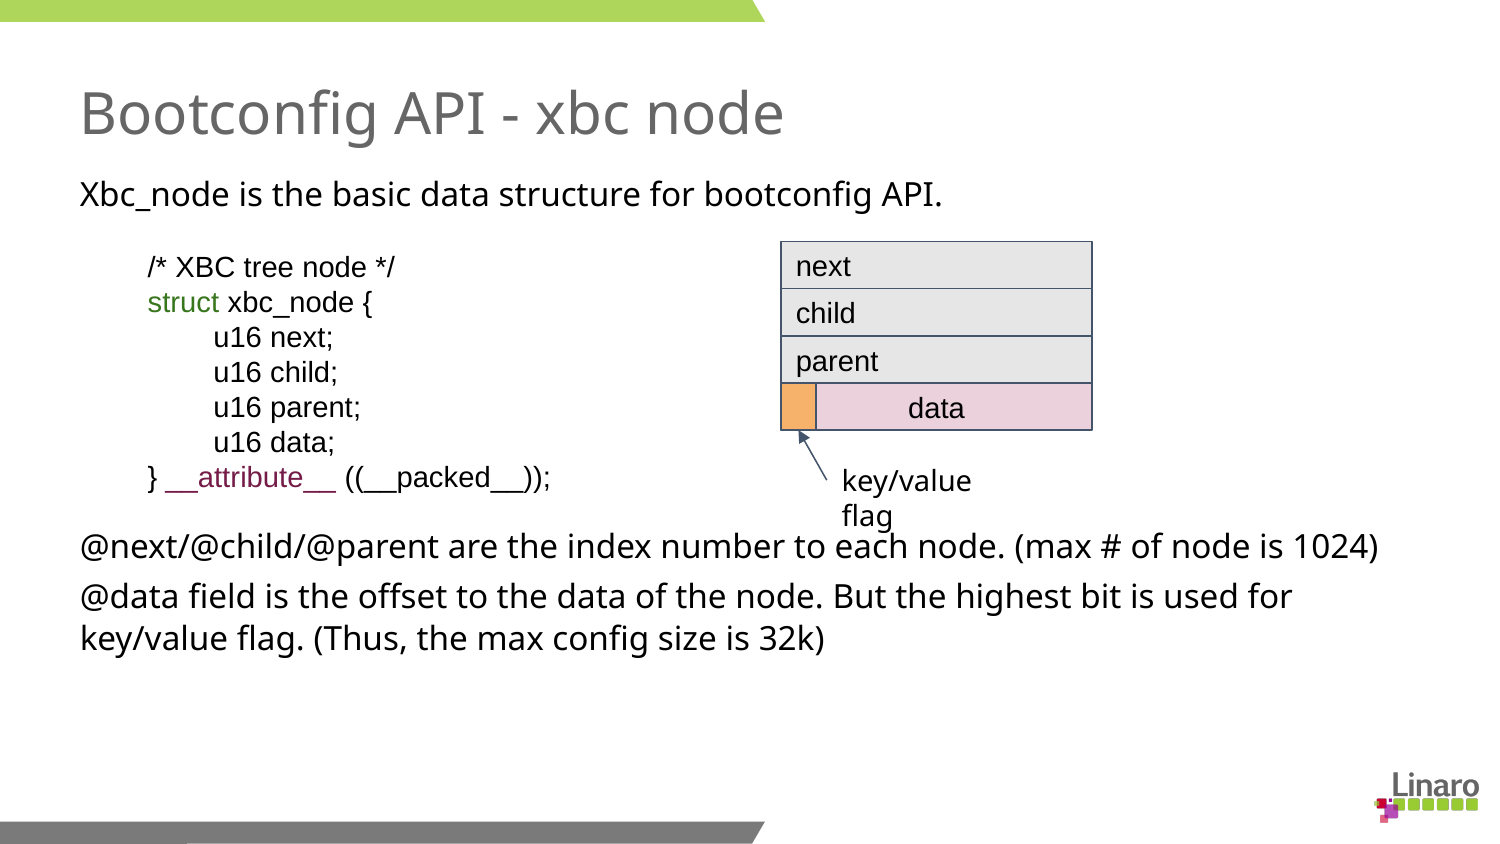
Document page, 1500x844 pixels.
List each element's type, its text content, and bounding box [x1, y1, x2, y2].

picture [1372, 770, 1481, 825]
text_box key/value flag [826, 447, 1047, 548]
text_box parent [780, 335, 1093, 382]
list Xbc_node is the basic data structure for bootconfig API. @next/@child/@parent are the index number to each node. (max # of node is 1024) @data field is the offset to the data of the node. But the highest bit is used for key/value flag. (Thus, the max config size is 32k) [73, 162, 1427, 798]
text_box [780, 382, 816, 430]
text_box next [780, 241, 1093, 288]
text_box data [816, 382, 1093, 430]
text_box /* XBC tree node */ struct xbc_node { u16 next; u16 child; u16 parent; u16 data; } __attribute__ ((__packed__)); [132, 233, 625, 544]
text_box child [780, 288, 1093, 335]
title Bootconfig API - xbc node [73, 59, 1427, 162]
